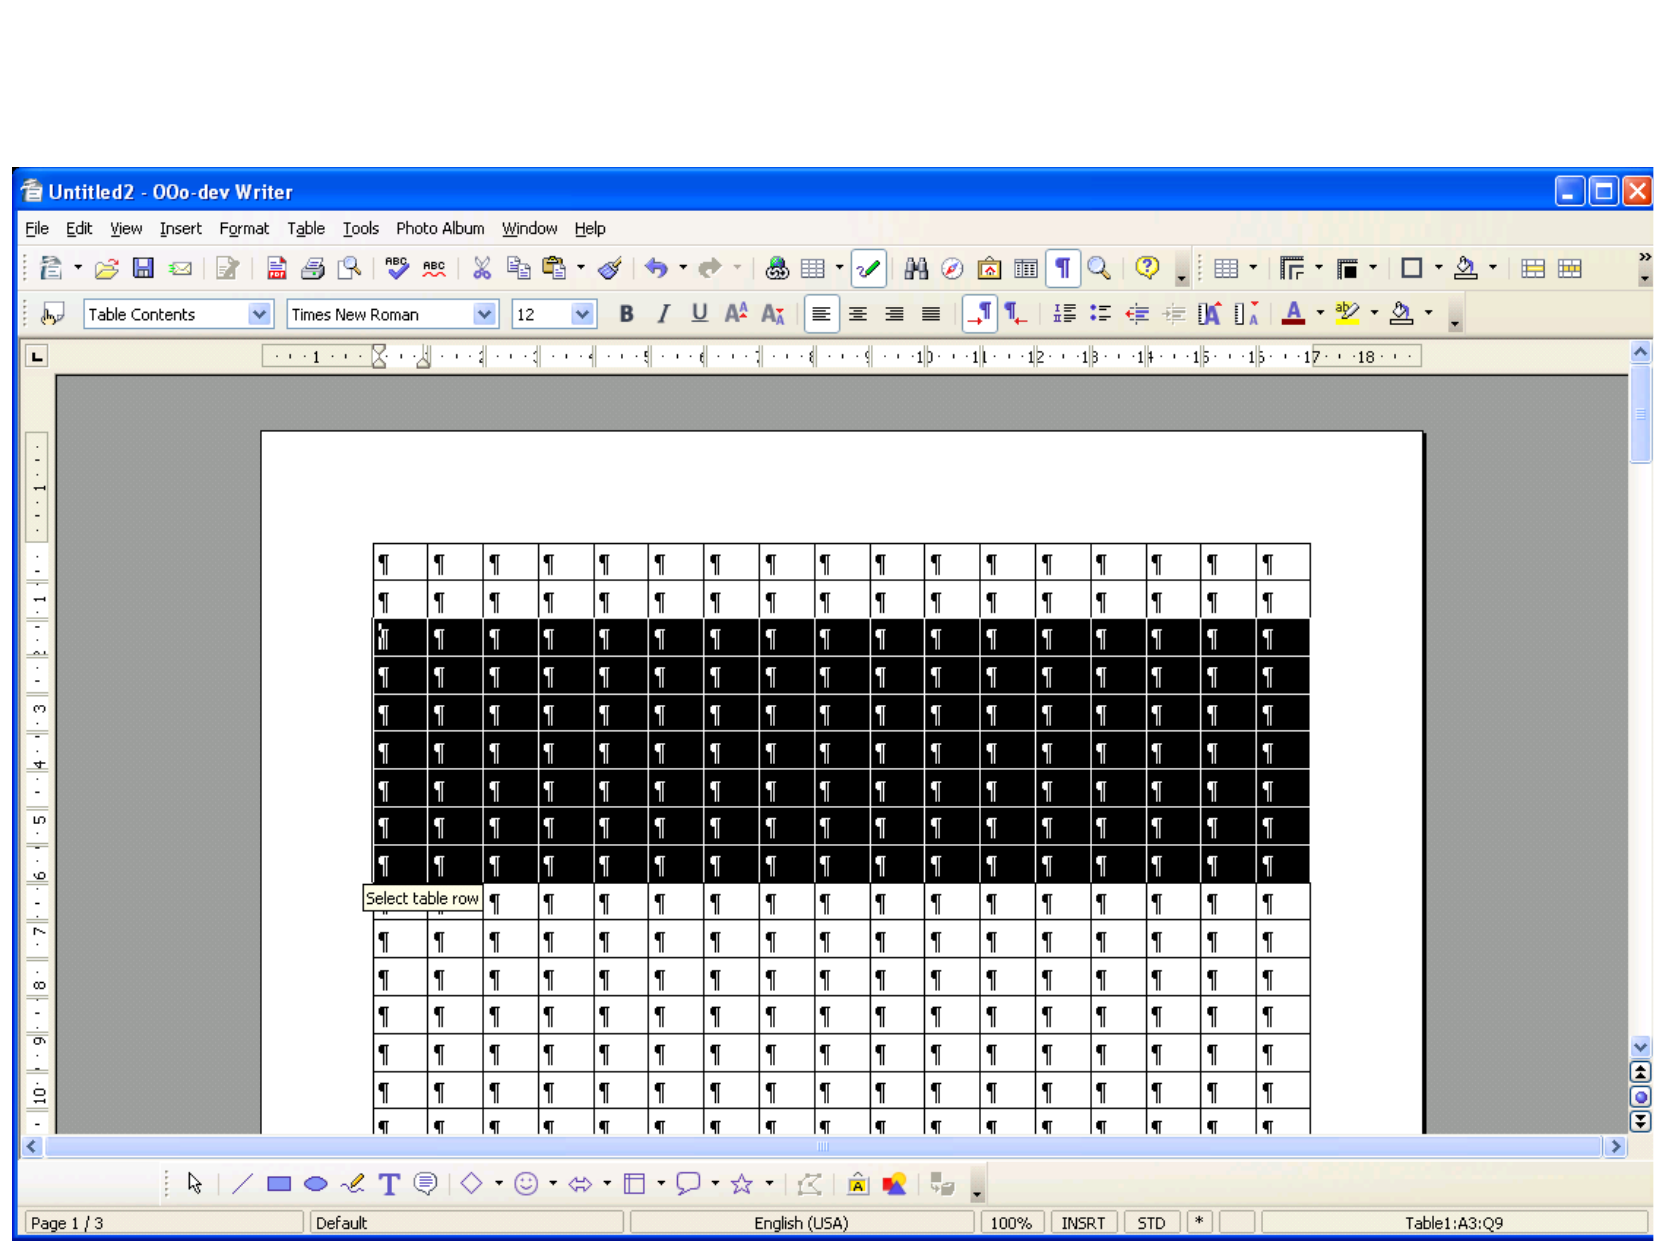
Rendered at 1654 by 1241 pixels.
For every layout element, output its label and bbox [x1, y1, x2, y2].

picture [12, 167, 1654, 1241]
